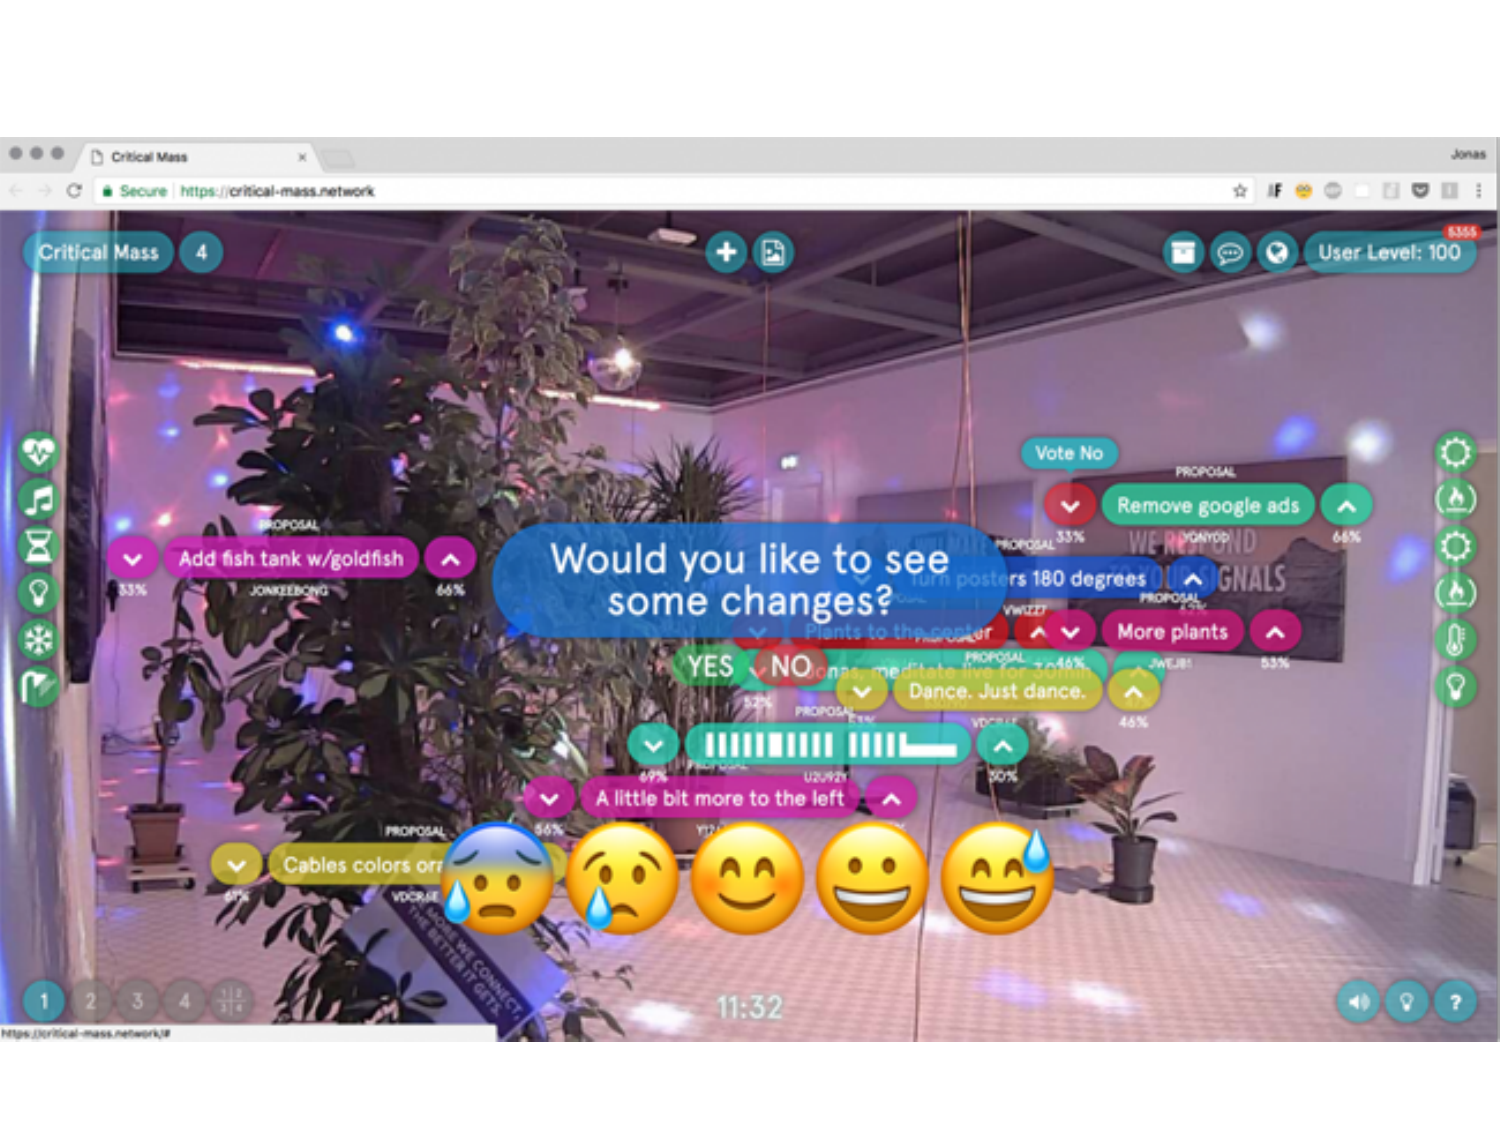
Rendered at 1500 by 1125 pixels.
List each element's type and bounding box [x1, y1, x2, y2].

picture [0, 137, 1500, 1042]
